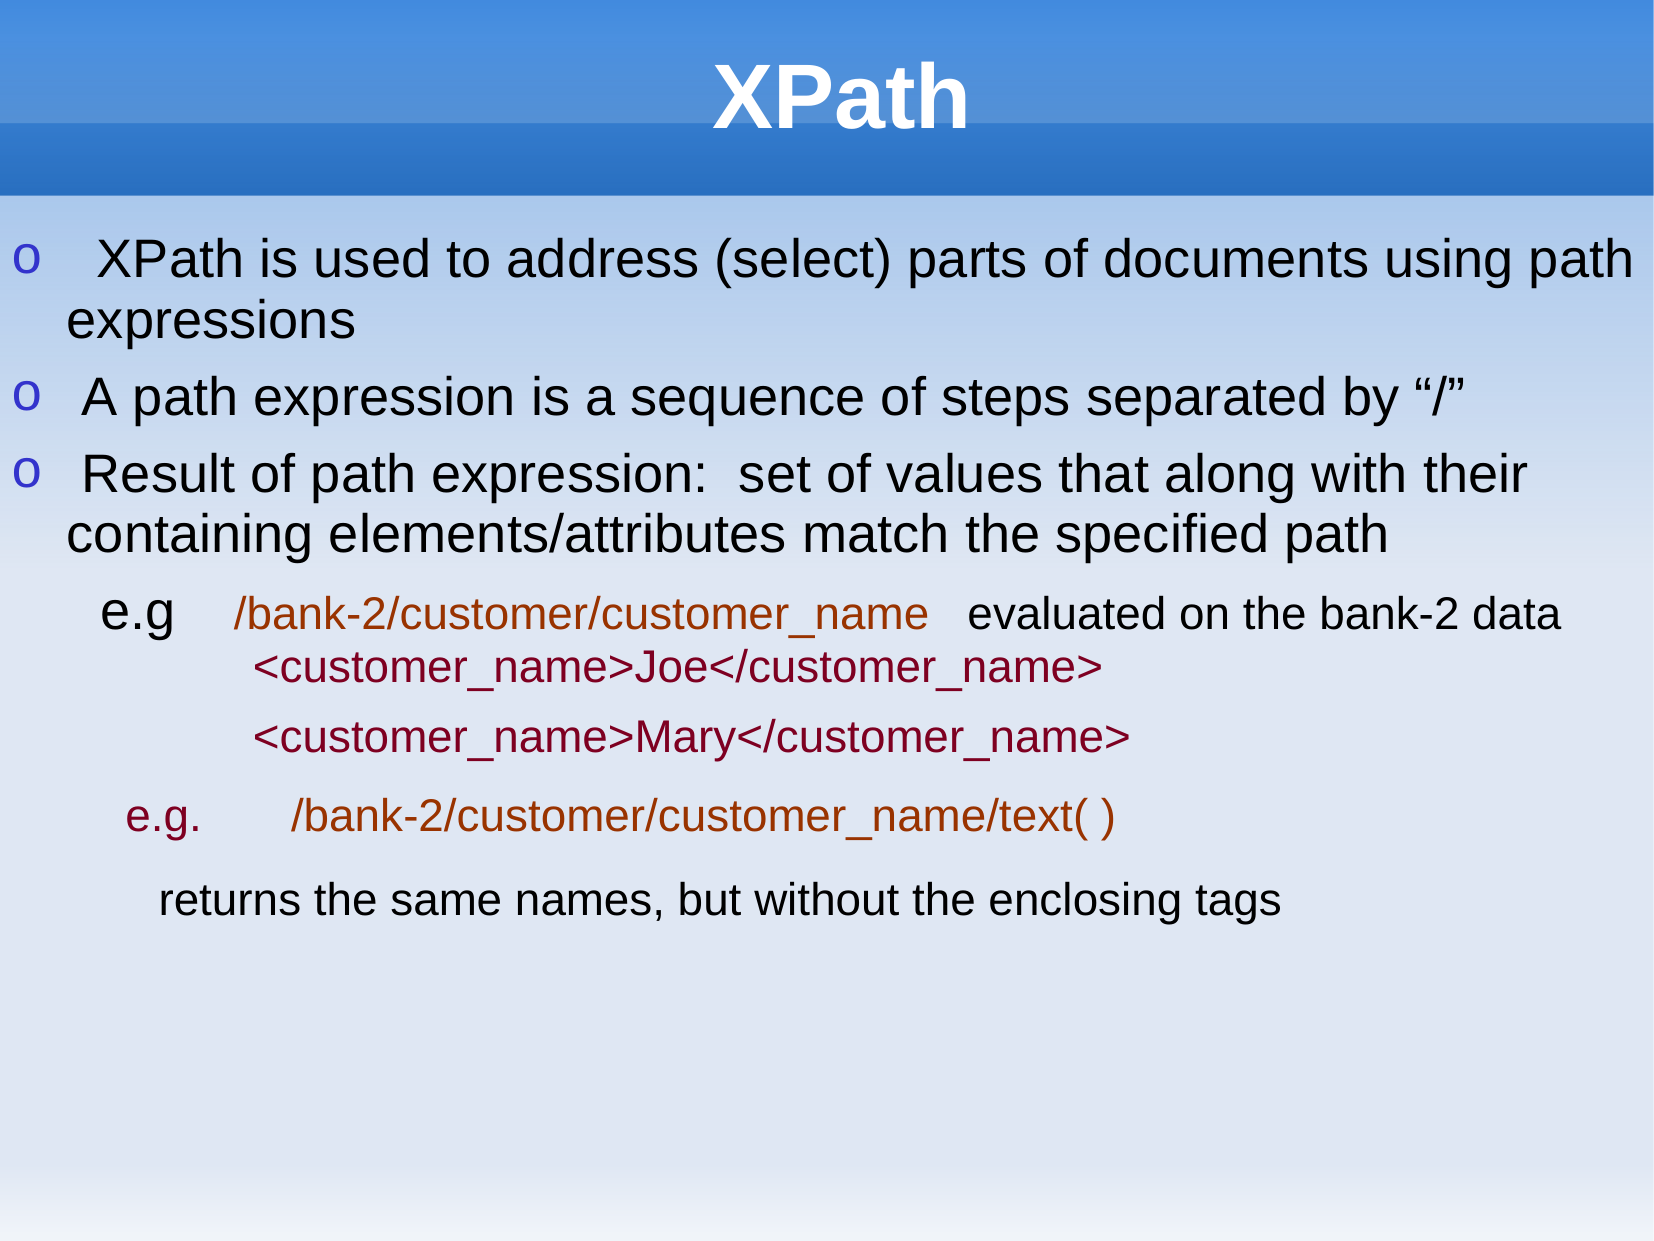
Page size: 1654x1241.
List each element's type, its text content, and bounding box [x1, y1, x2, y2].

text_box XPath [709, 42, 976, 146]
text_box XPath is used to address (select) parts of documents using path expressions A path expression is a sequence of steps separated by “/” Result of path expression: set of values that along with their containing elements/attributes match the specified path e.g /bank-2/customer/customer_name evaluated on the bank-2 data <customer_name>Joe</customer_name> <customer_name>Mary</customer_name> e.g. /bank-2/customer/customer_name/text( ) returns the same names, but without the enclosing tags [10, 224, 1643, 1238]
picture [0, 0, 1654, 1241]
